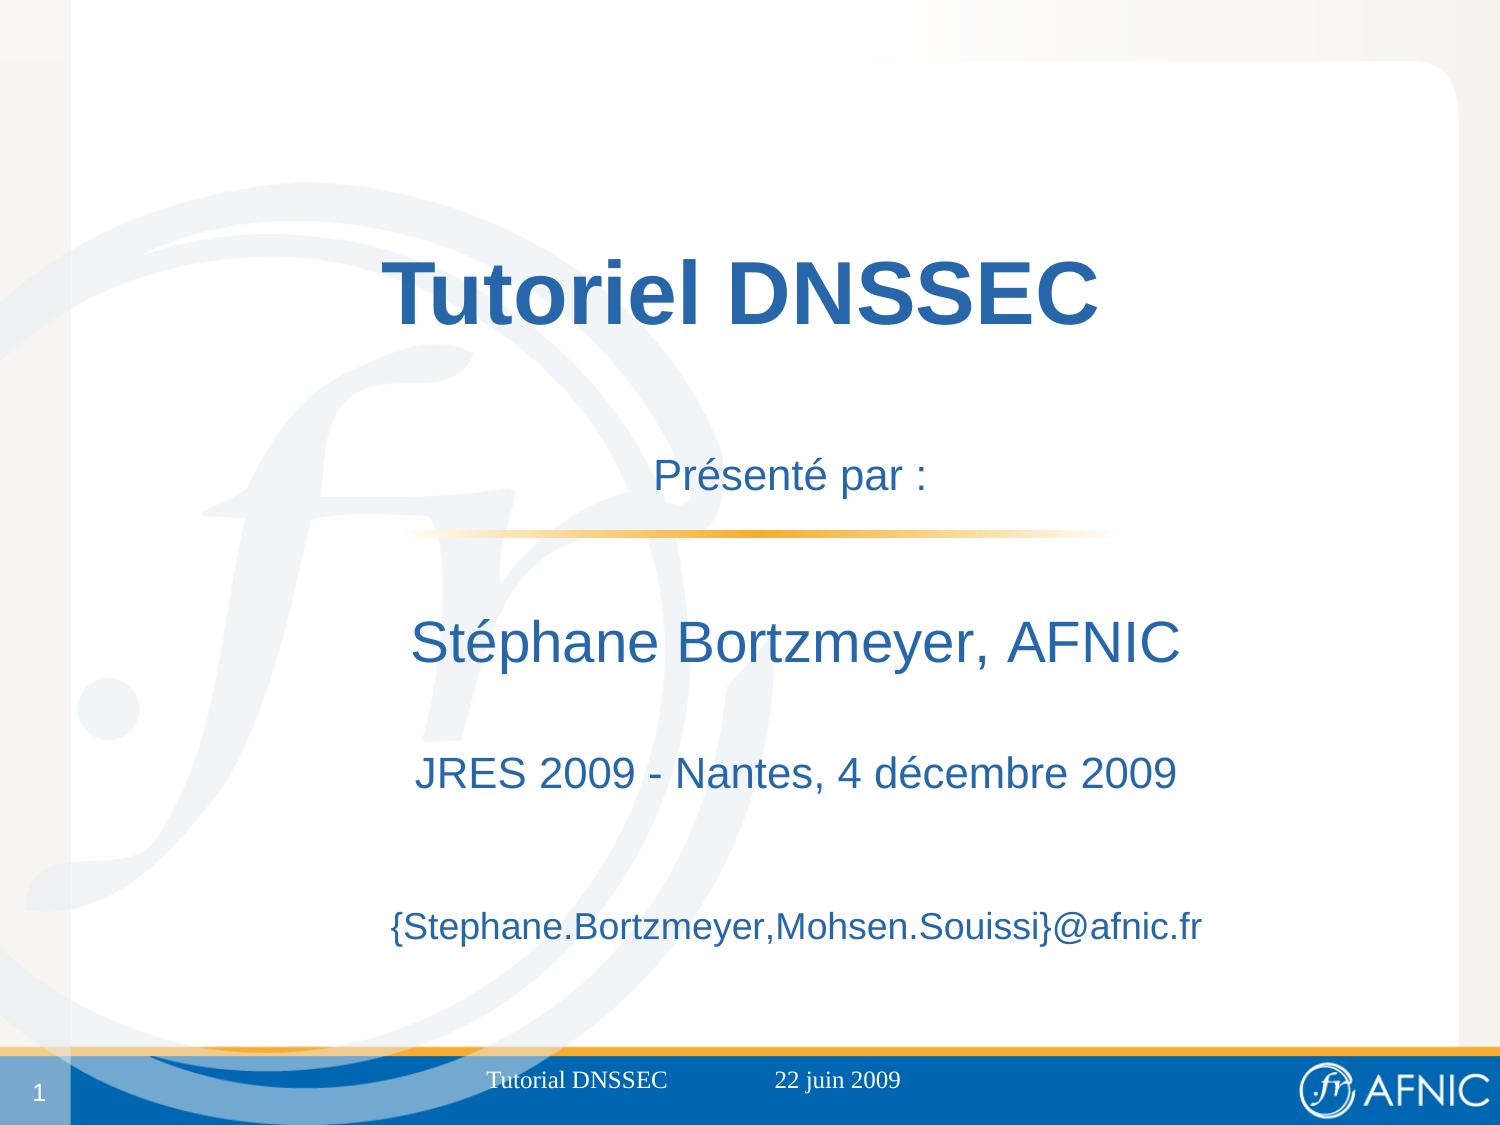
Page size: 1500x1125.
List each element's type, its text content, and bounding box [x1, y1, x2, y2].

picture [0, 0, 1500, 1125]
text_box Présenté par : Stéphane Bortzmeyer, AFNIC JRES 2009 - Nantes, 4 décembre 2009 {Stephane.Bortzmeyer,Mohsen.Souissi}@afnic.fr [293, 441, 1300, 997]
title Tutoriel DNSSEC [112, 112, 1388, 626]
